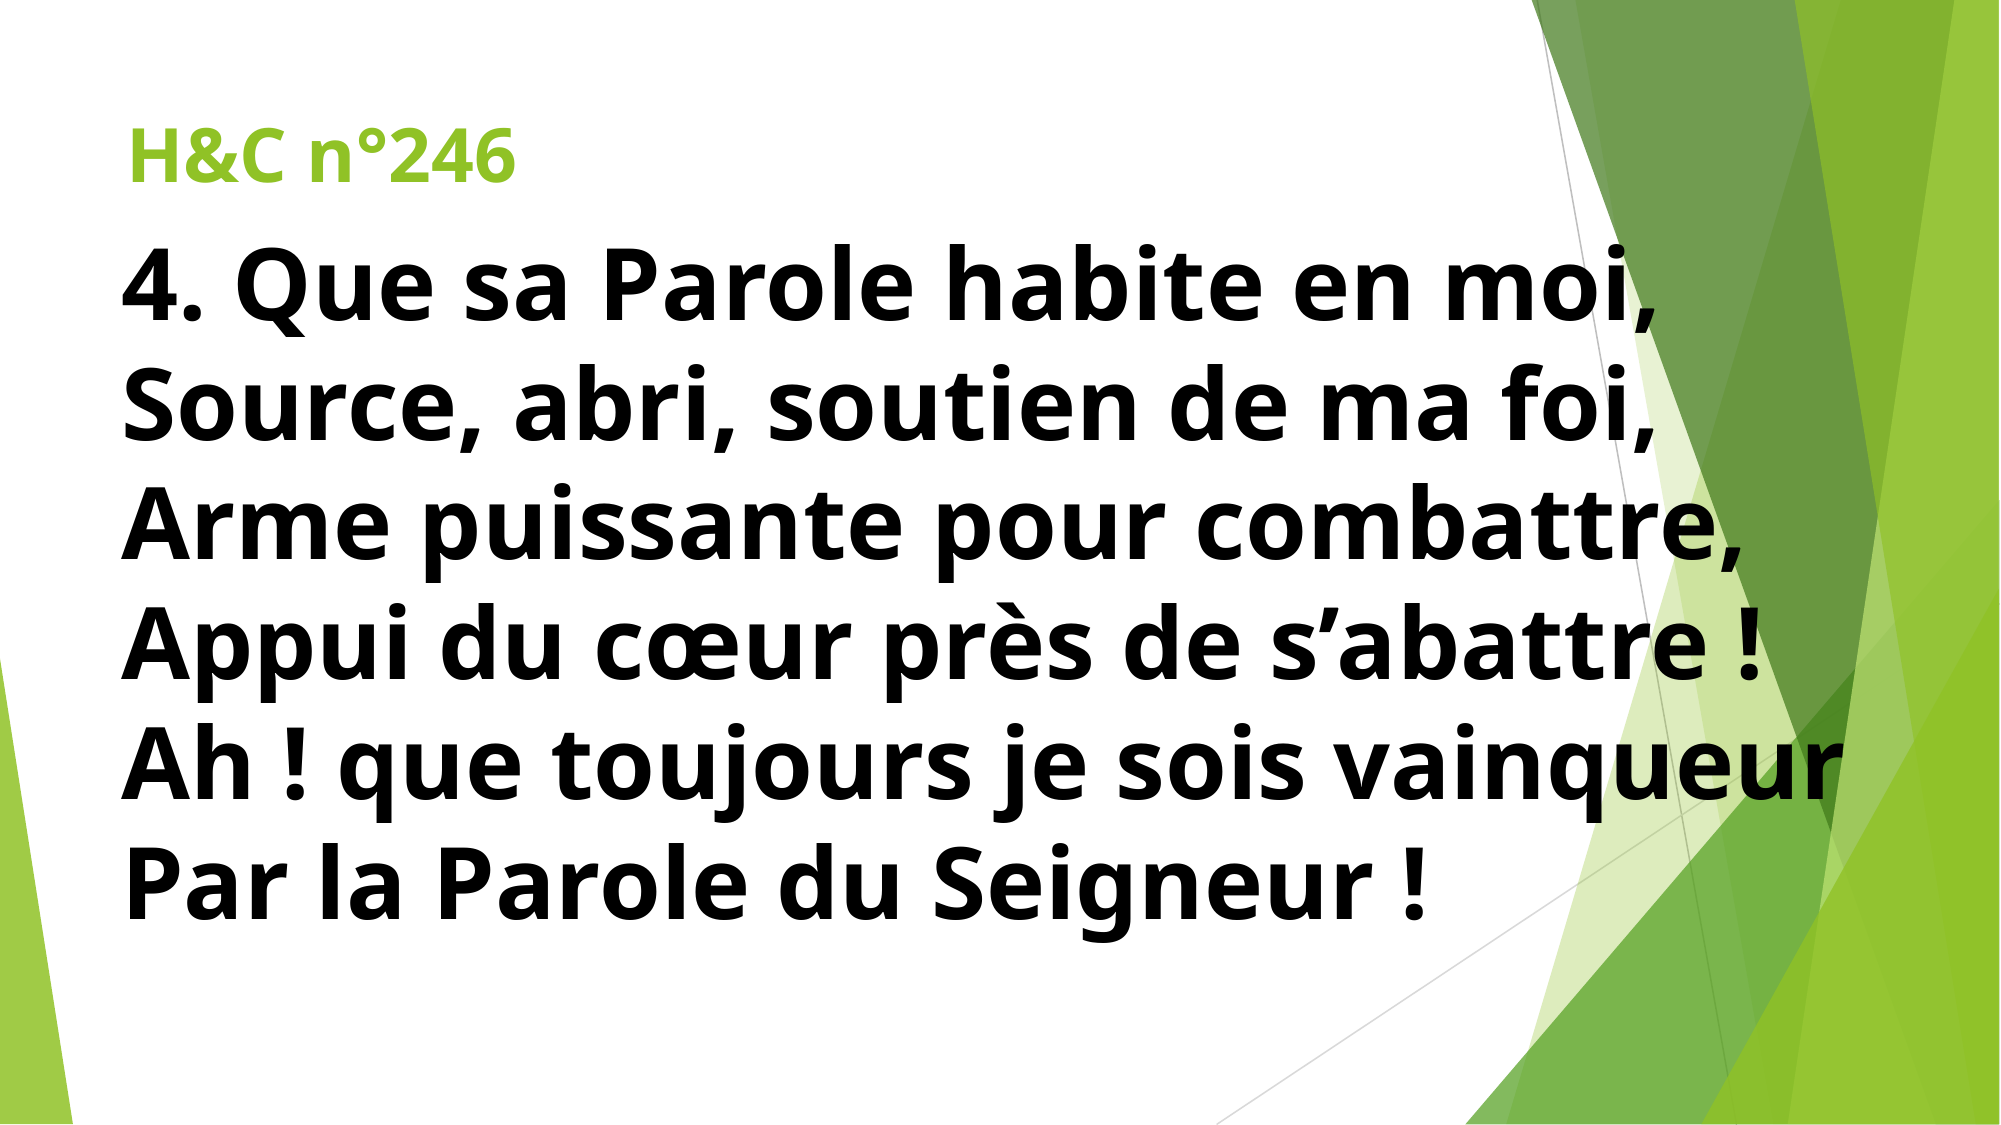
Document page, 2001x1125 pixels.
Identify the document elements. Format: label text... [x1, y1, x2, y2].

text_box H&C n°246 [111, 99, 1522, 212]
text_box 4. Que sa Parole habite en moi, Source, abri, soutien de ma foi, Arme puissante pour combattre, Appui du cœur près de s’abattre ! Ah ! que toujours je sois vainqueur Par la Parole du Seigneur ! [106, 212, 1961, 1074]
